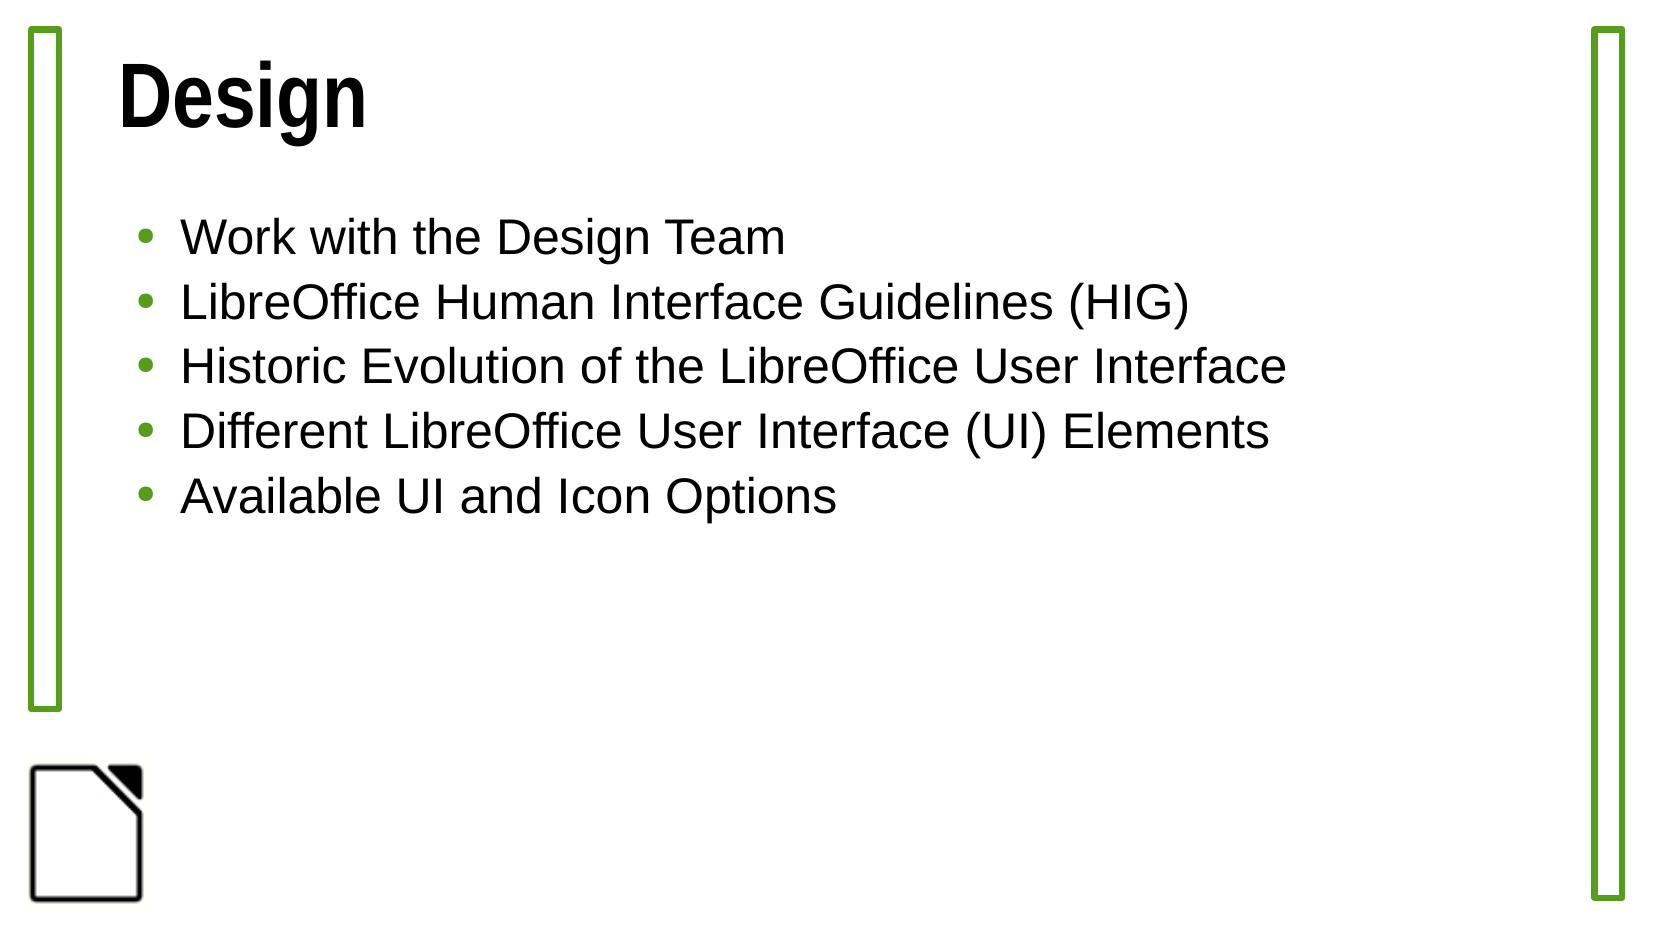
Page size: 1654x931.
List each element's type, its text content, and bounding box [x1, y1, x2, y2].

list Work with the Design Team LibreOffice Human Interface Guidelines (HIG) Historic Evolution of the LibreOffice User Interface Different LibreOffice User Interface (UI) Elements Available UI and Icon Options [118, 209, 1536, 830]
picture [9, 755, 166, 913]
title Design [118, 35, 1536, 154]
